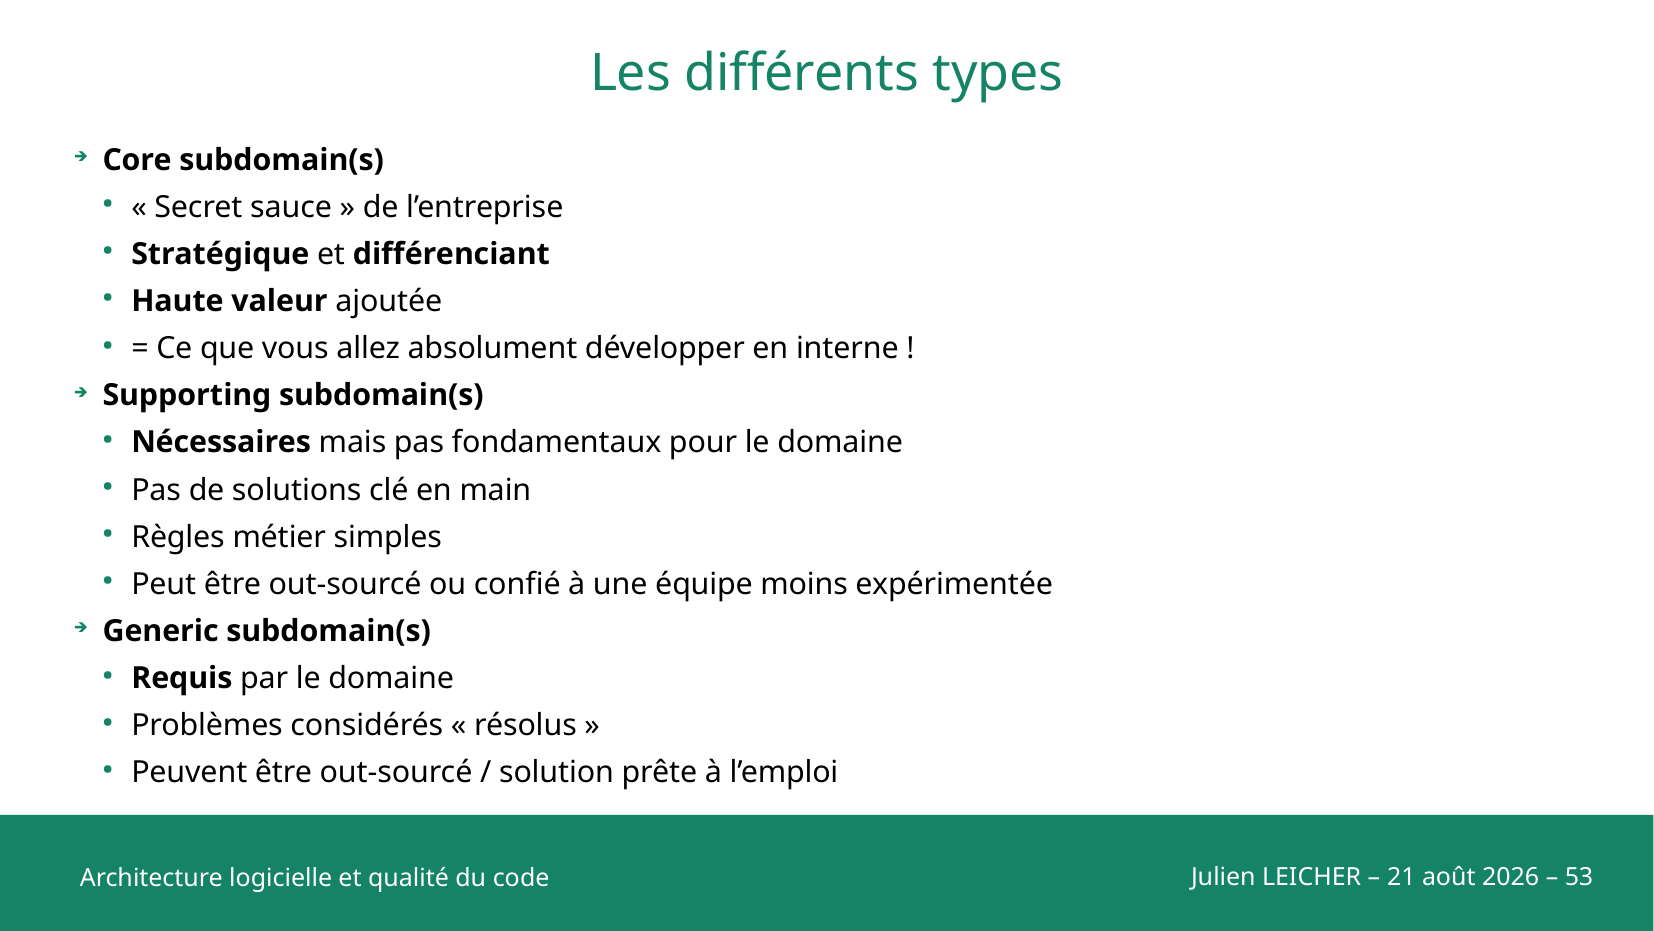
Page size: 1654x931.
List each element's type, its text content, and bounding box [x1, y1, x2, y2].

text_box Julien LEICHER – 18 mars 2022 – <number> [0, 814, 1654, 931]
text_box Architecture logicielle et qualité du code [64, 852, 798, 898]
text_box Les différents types [0, 27, 1654, 113]
text_box Core subdomain(s) « Secret sauce » de l’entreprise Stratégique et différenciant Haute valeur ajoutée = Ce que vous allez absolument développer en interne ! Supporting subdomain(s) Nécessaires mais pas fondamentaux pour le domaine Pas de solutions clé en main Règles métier simples Peut être out-sourcé ou confié à une équipe moins expérimentée Generic subdomain(s) Requis par le domaine Problèmes considérés « résolus » Peuvent être out-sourcé / solution prête à l’emploi [59, 124, 1595, 805]
